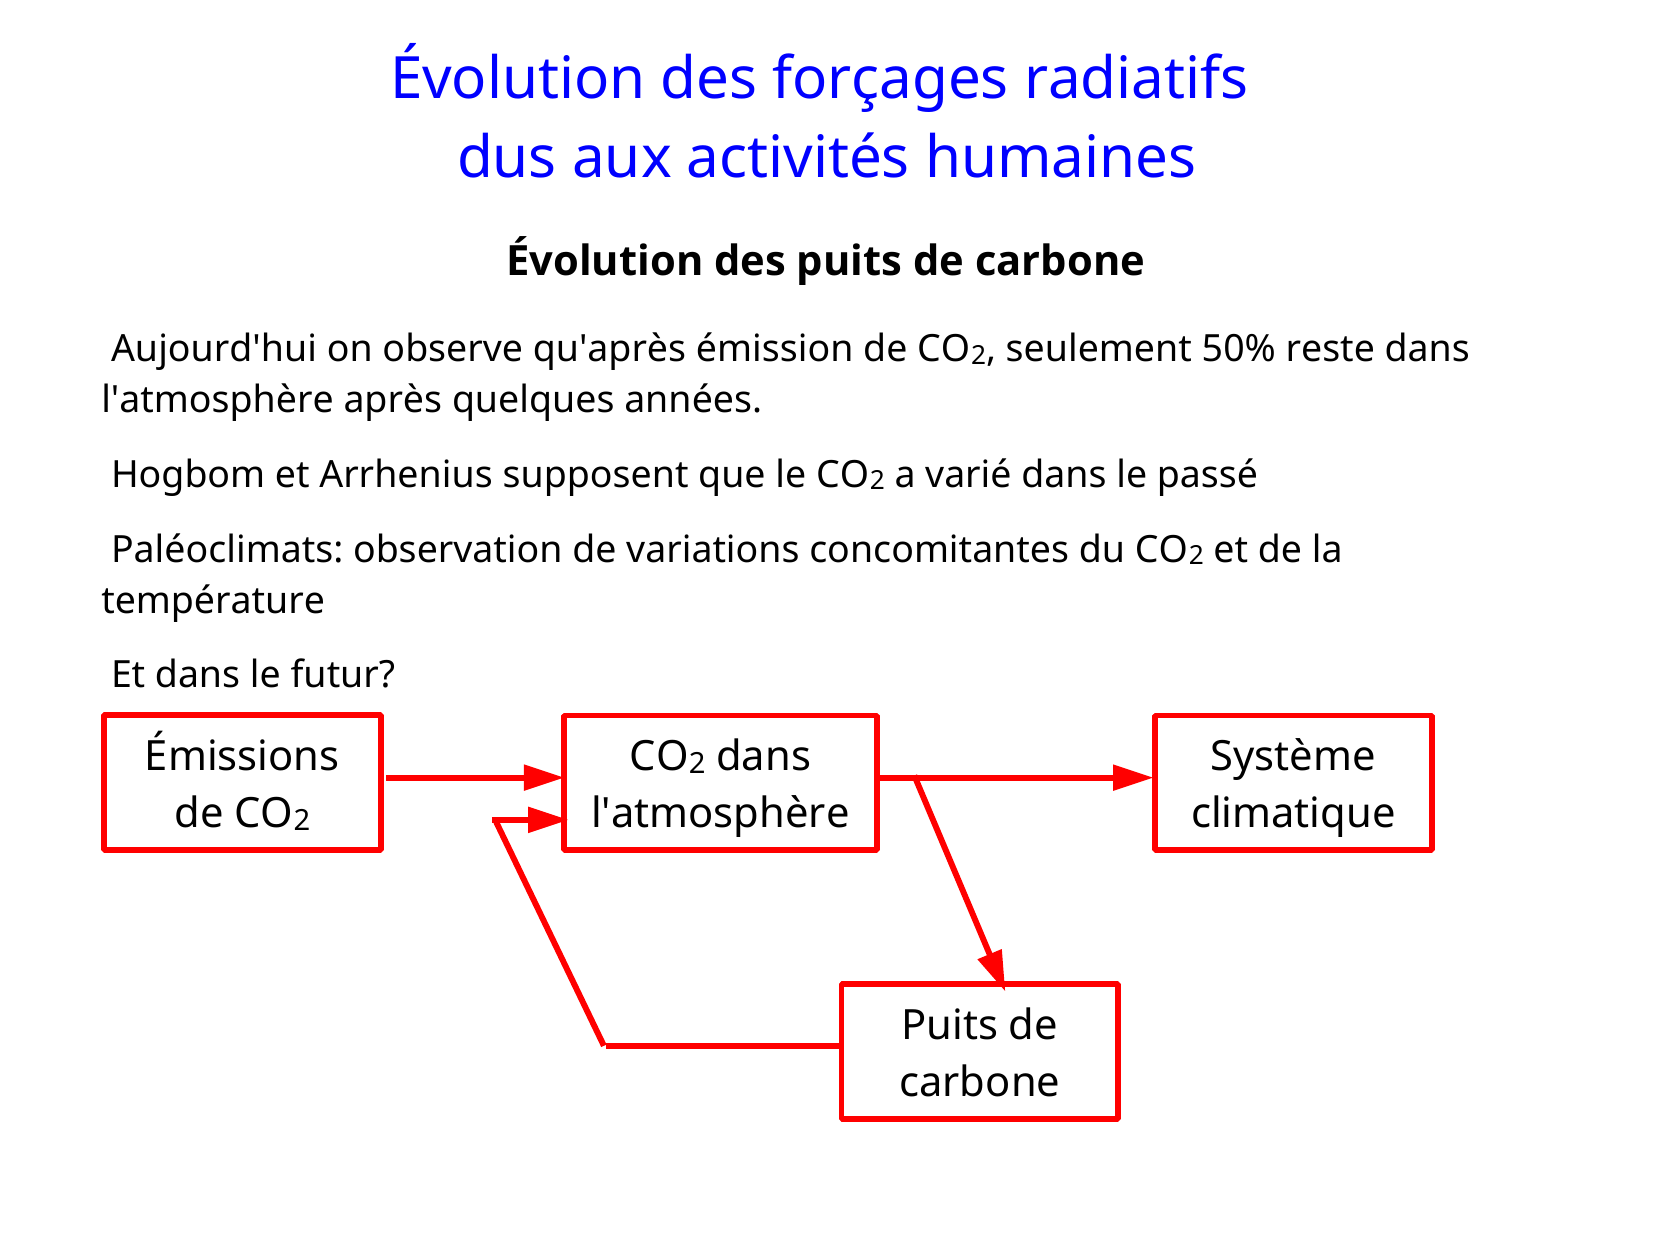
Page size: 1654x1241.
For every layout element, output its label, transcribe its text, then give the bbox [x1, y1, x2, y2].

text_box Évolution des puits de carbone [265, 223, 1387, 309]
title Évolution des forçages radiatifs dus aux activités humaines [82, 0, 1571, 231]
text_box CO2 dans l'atmosphère [564, 715, 877, 842]
text_box Émissions de CO2 [103, 715, 381, 841]
text_box Puits de carbone [841, 984, 1119, 1101]
text_box Système climatique [1155, 715, 1432, 832]
text_box Aujourd'hui on observe qu'après émission de CO2, seulement 50% reste dans l'atmosphère après quelques années. Hogbom et Arrhenius supposent que le CO2 a varié dans le passé Paléoclimats: observation de variations concomitantes du CO2 et de la température Et dans le futur? [86, 314, 1548, 684]
